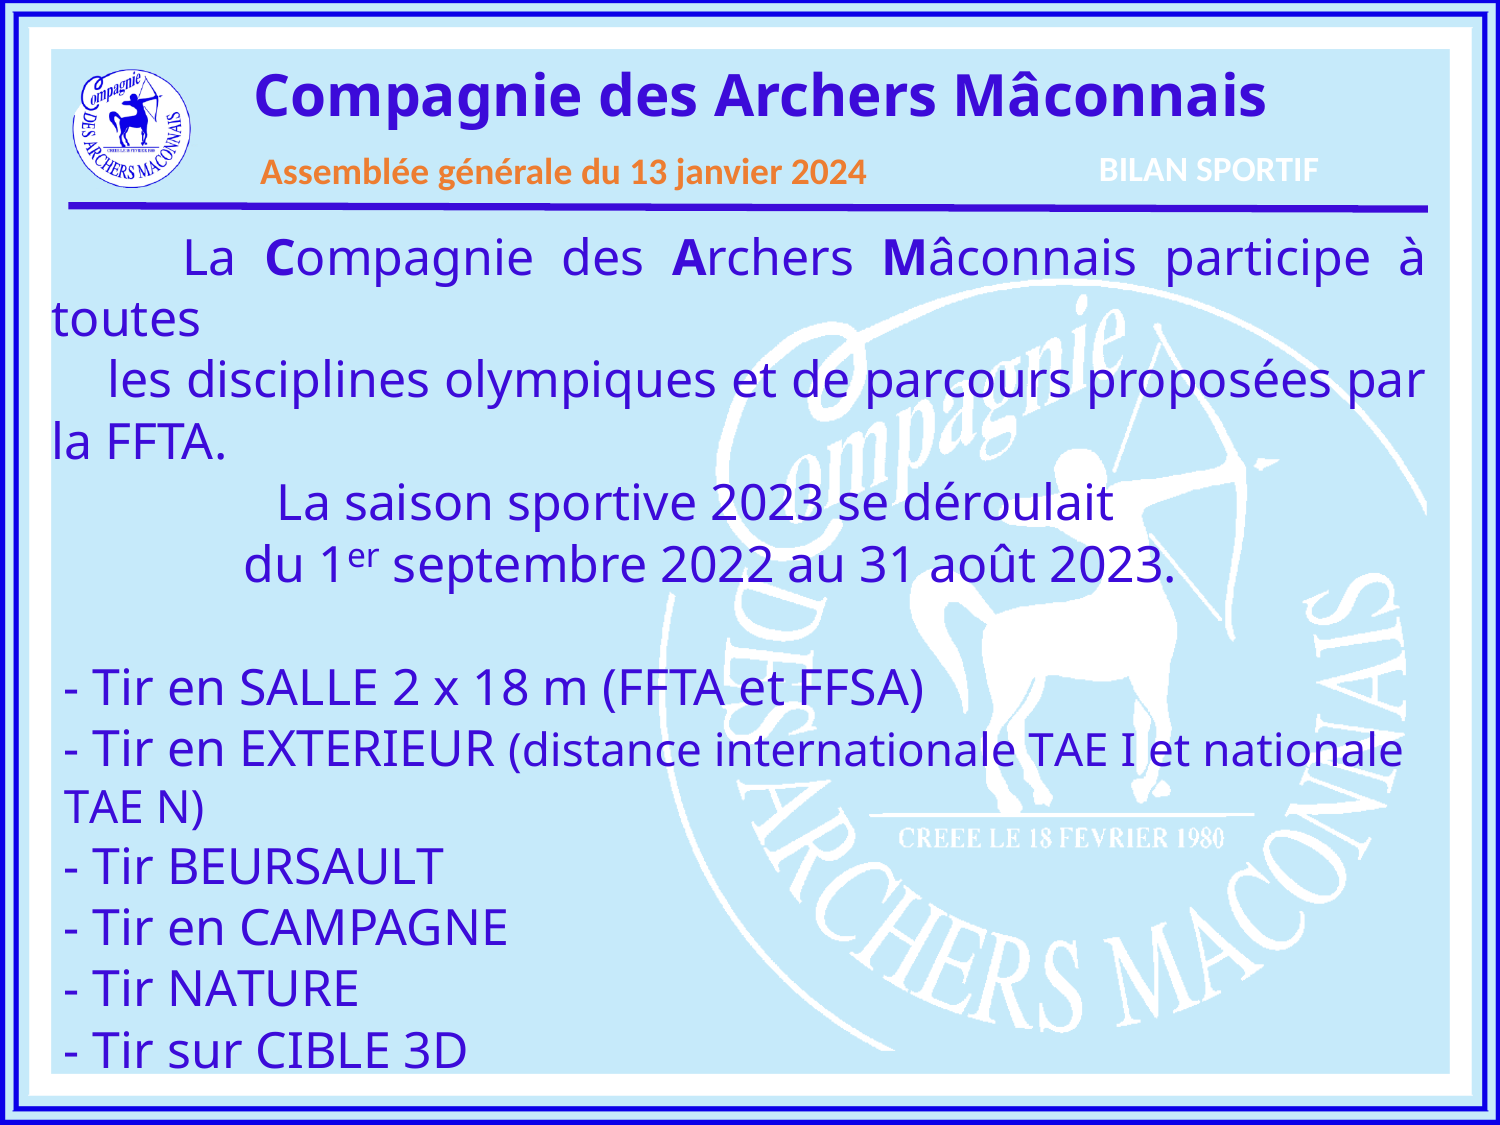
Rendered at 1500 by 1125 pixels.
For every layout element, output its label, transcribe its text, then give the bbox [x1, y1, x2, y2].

subtitle Assemblée générale du 13 janvier 2024 [211, 144, 969, 202]
text_box BILAN SPORTIF [1075, 150, 1442, 208]
title Compagnie des Archers Mâconnais [238, 57, 1307, 137]
text_box La Compagnie des Archers Mâconnais participe à toutes les disciplines olympiques et de parcours proposées par la FFTA. La saison sportive 2023 se déroulait du 1er septembre 2022 au 31 août 2023. - Tir en SALLE 2 x 18 m (FFTA et FFSA) - Tir en EXTERIEUR (distance internationale TAE I et nationale TAE N) - Tir BEURSAULT - Tir en CAMPAGNE - Tir NATURE - Tir sur CIBLE 3D Toutes disciplines confondues, plus de 55 Archers de la Compagnie ont participé à plus de 420 compétitions officielles et totalisés environ 230 podiums. [36, 218, 1442, 1060]
picture [68, 63, 198, 197]
